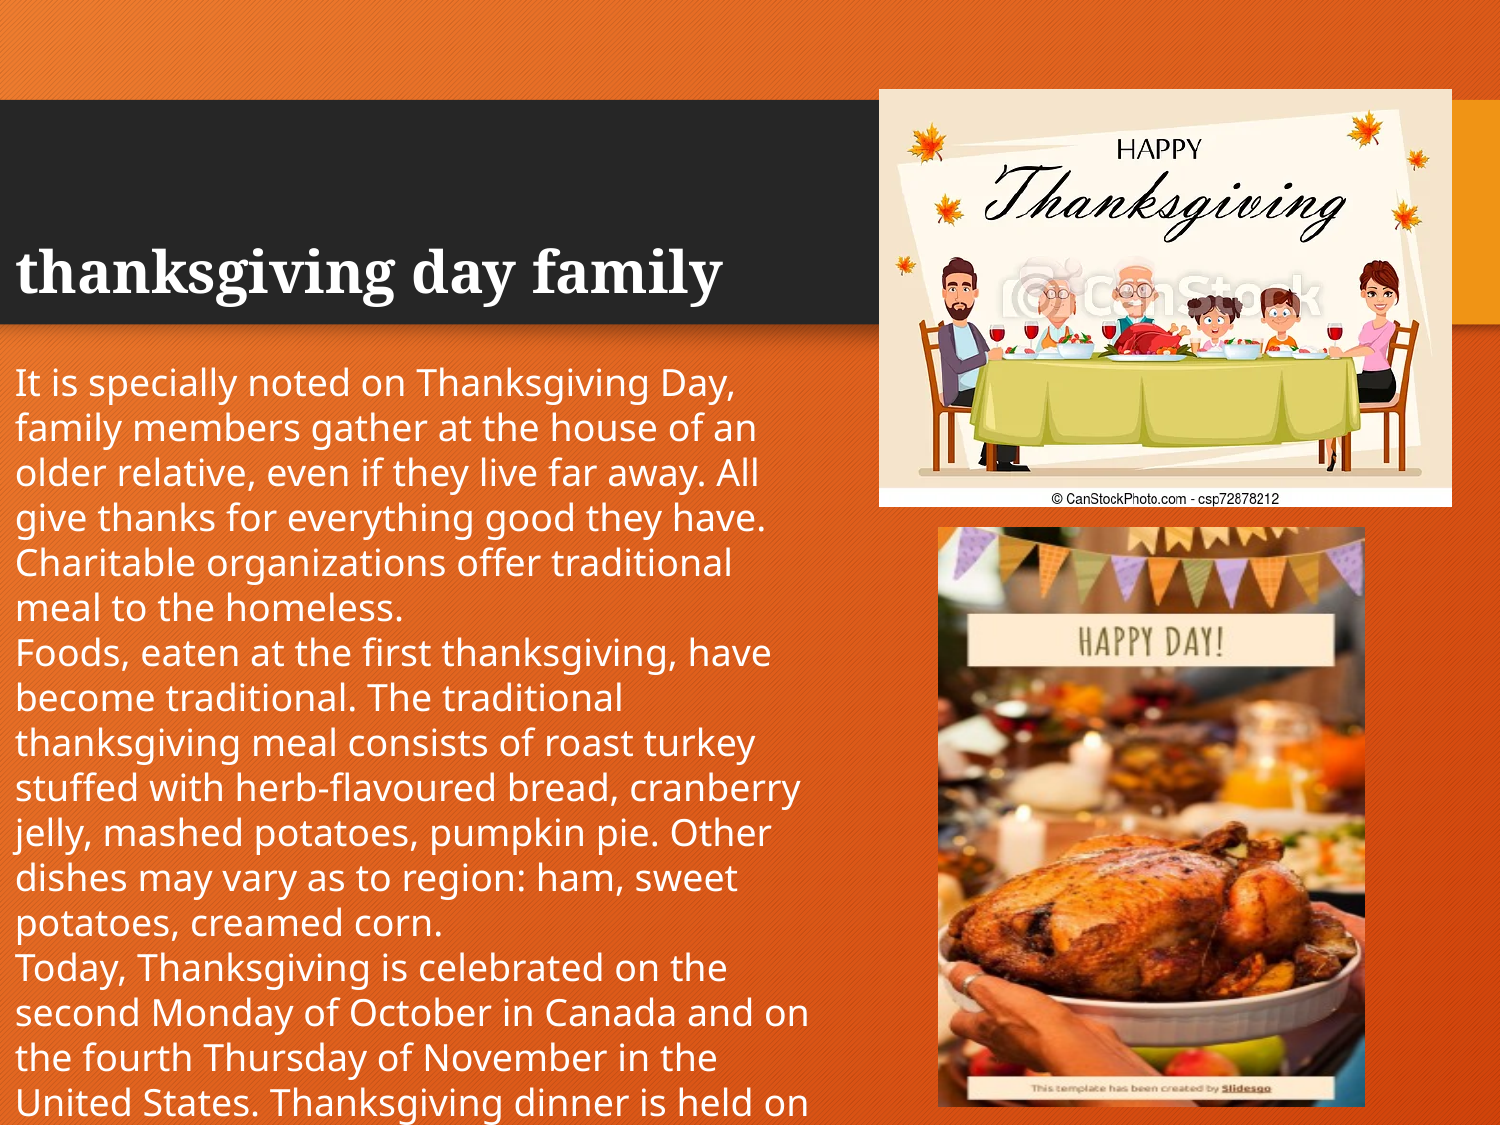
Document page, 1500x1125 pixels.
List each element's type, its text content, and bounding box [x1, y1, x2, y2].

picture [821, 89, 1500, 507]
text_box It is specially noted on Thanksgiving Day, family members gather at the house of an older relative, even if they live far away. All give thanks for everything good they have. Charitable organizations offer traditional meal to the homeless. Foods, eaten at the first thanksgiving, have become traditional. The traditional thanksgiving meal consists of roast turkey stuffed with herb-flavoured bread, cranberry jelly, mashed potatoes, pumpkin pie. Other dishes may vary as to region: ham, sweet potatoes, creamed corn. Today, Thanksgiving is celebrated on the second Monday of October in Canada and on the fourth Thursday of November in the United States. Thanksgiving dinner is held on this day, usually as a gathering of family members and friends. [0, 351, 844, 1125]
title thanksgiving day family [0, 187, 821, 351]
picture [938, 527, 1365, 1107]
